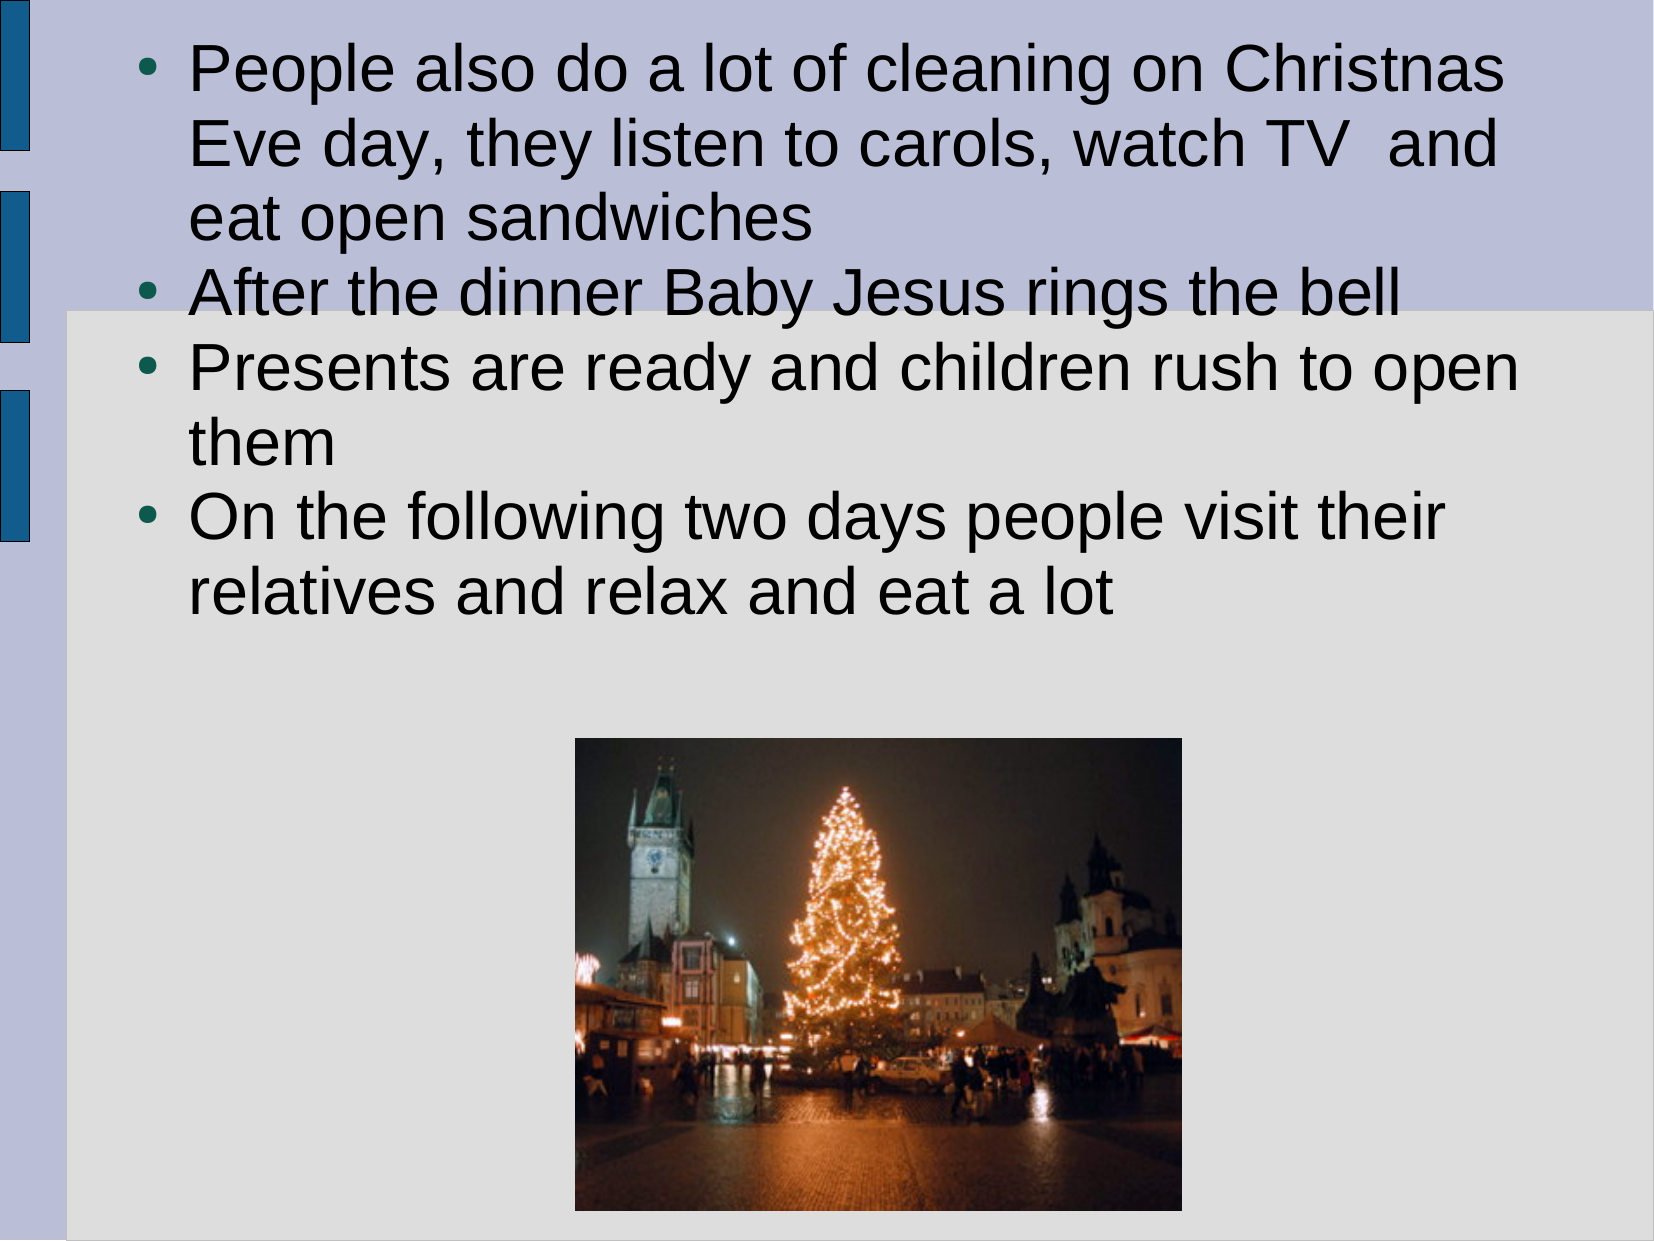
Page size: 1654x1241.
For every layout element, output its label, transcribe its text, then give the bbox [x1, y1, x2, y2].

picture [575, 738, 1182, 1211]
list People also do a lot of cleaning on Christnas Eve day, they listen to carols, watch TV and eat open sandwiches After the dinner Baby Jesus rings the bell Presents are ready and children rush to open them On the following two days people visit their relatives and relax and eat a lot [118, 30, 1531, 798]
